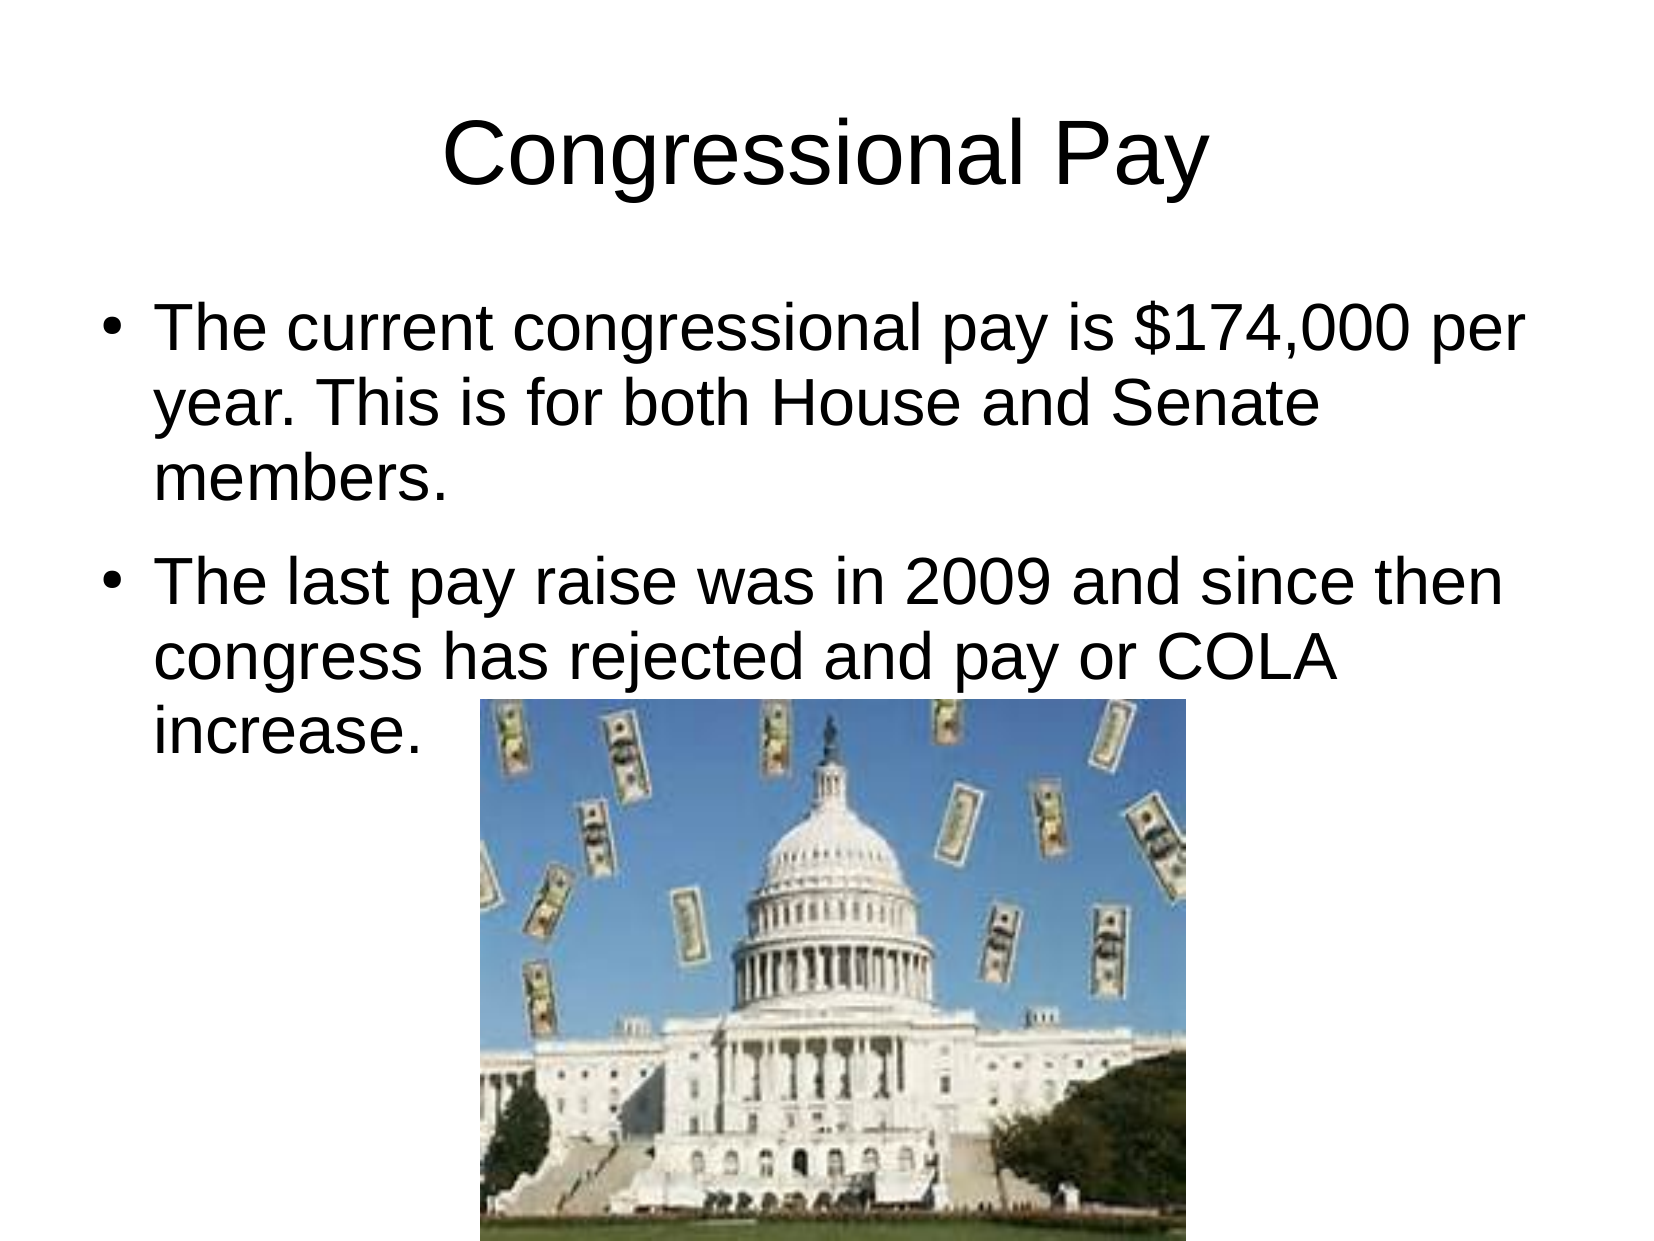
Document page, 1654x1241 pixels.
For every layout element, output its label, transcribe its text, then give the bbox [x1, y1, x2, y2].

picture [480, 699, 1186, 1241]
title Congressional Pay [82, 49, 1571, 257]
list The current congressional pay is $174,000 per year. This is for both House and Senate members. The last pay raise was in 2009 and since then congress has rejected and pay or COLA increase. [82, 290, 1571, 1109]
